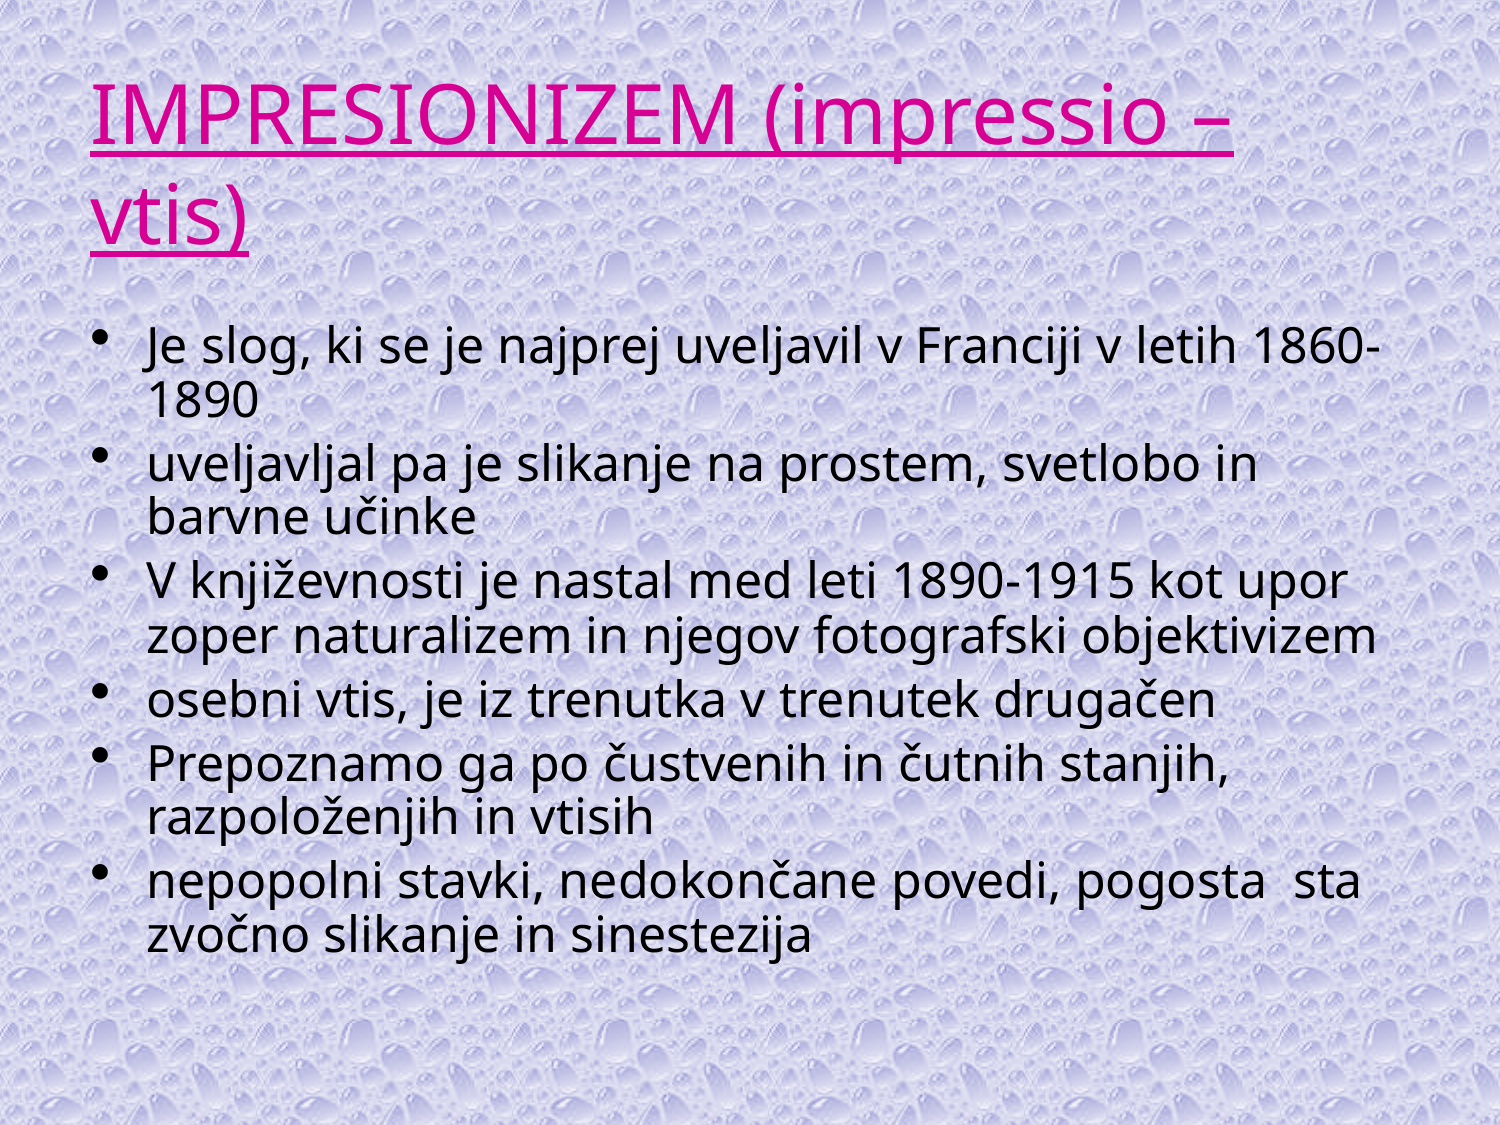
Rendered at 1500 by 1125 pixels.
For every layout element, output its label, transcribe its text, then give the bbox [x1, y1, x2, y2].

title IMPRESIONIZEM (impressio – vtis) [75, 47, 1425, 275]
list Je slog, ki se je najprej uveljavil v Franciji v letih 1860-1890 uveljavljal pa je slikanje na prostem, svetlobo in barvne učinke V književnosti je nastal med leti 1890-1915 kot upor zoper naturalizem in njegov fotografski objektivizem osebni vtis, je iz trenutka v trenutek drugačen Prepoznamo ga po čustvenih in čutnih stanjih, razpoloženjih in vtisih nepopolni stavki, nedokončane povedi, pogosta sta zvočno slikanje in sinestezija [75, 312, 1425, 988]
picture [0, 0, 1500, 1125]
